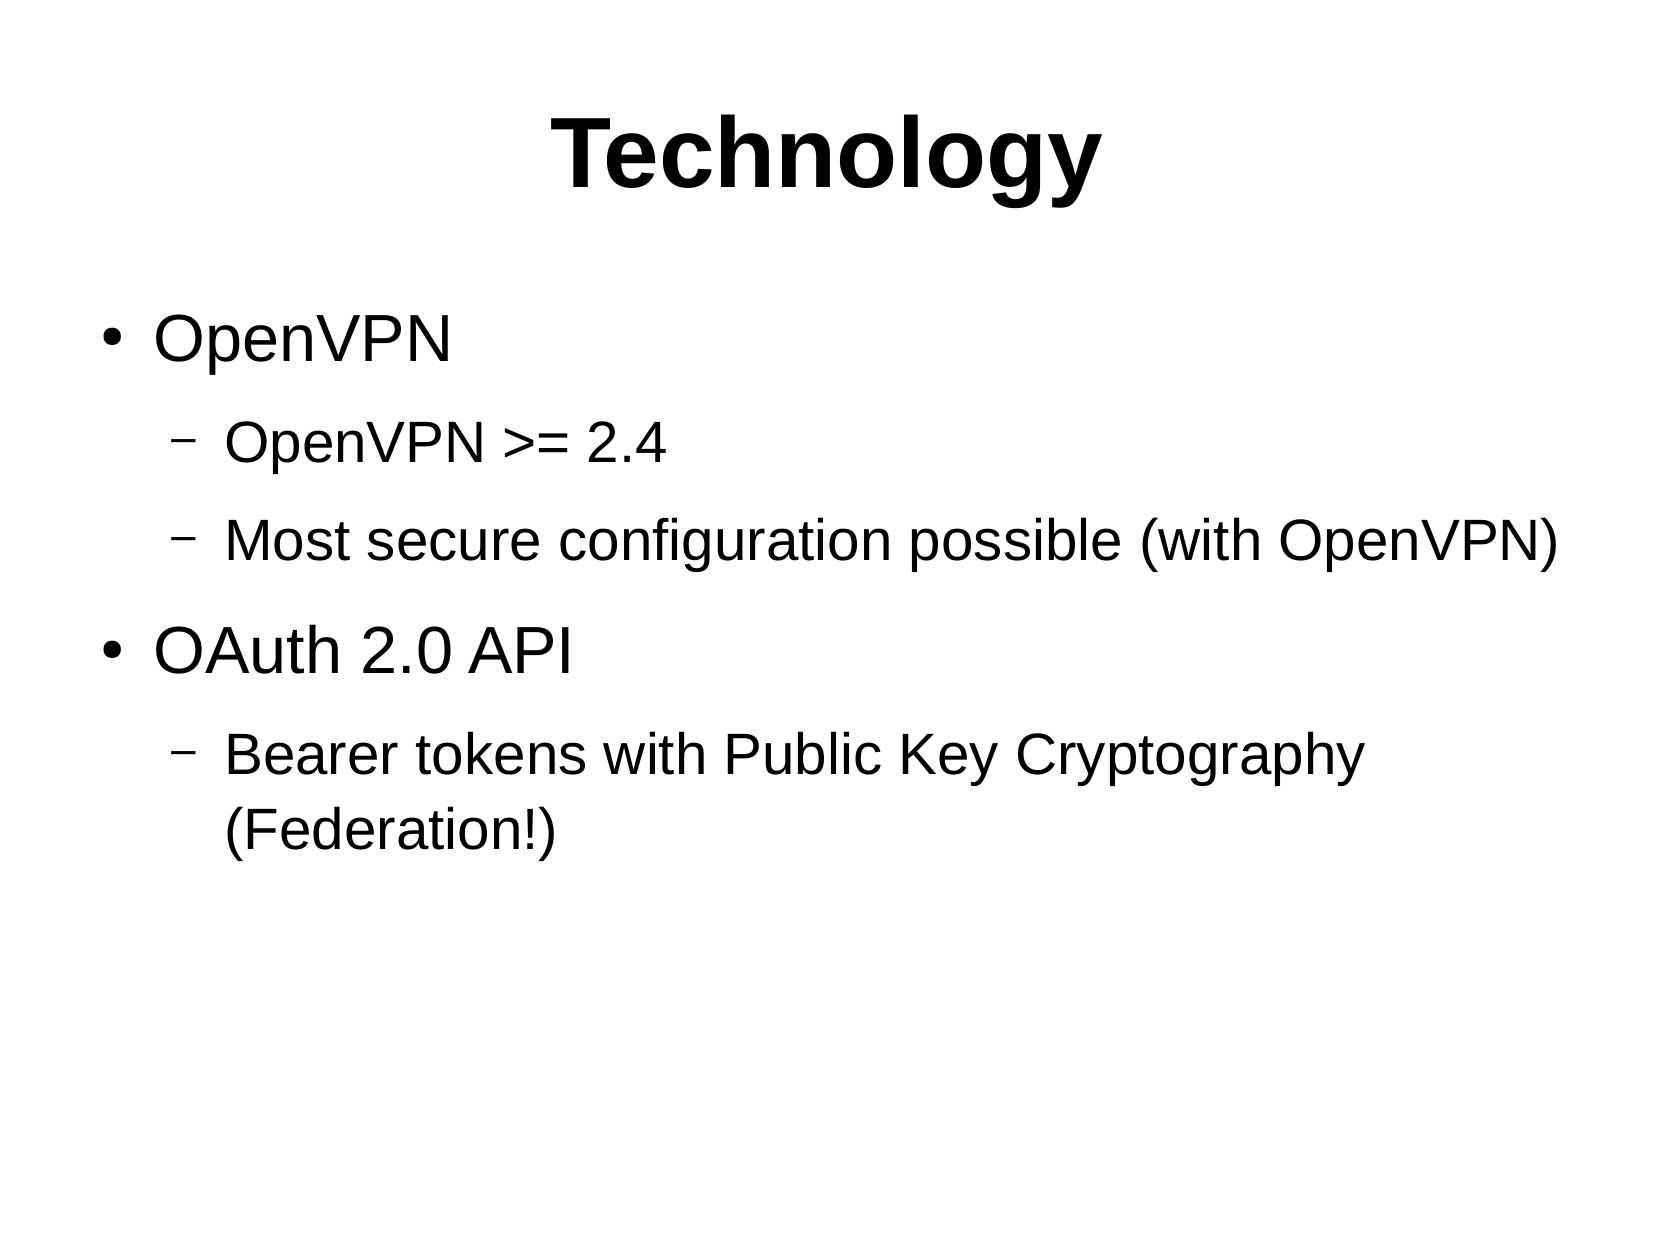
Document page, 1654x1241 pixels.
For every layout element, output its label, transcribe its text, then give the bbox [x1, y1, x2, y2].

list OpenVPN OpenVPN >= 2.4 Most secure configuration possible (with OpenVPN) OAuth 2.0 API Bearer tokens with Public Key Cryptography (Federation!) [82, 290, 1571, 1010]
title Technology [82, 49, 1571, 257]
